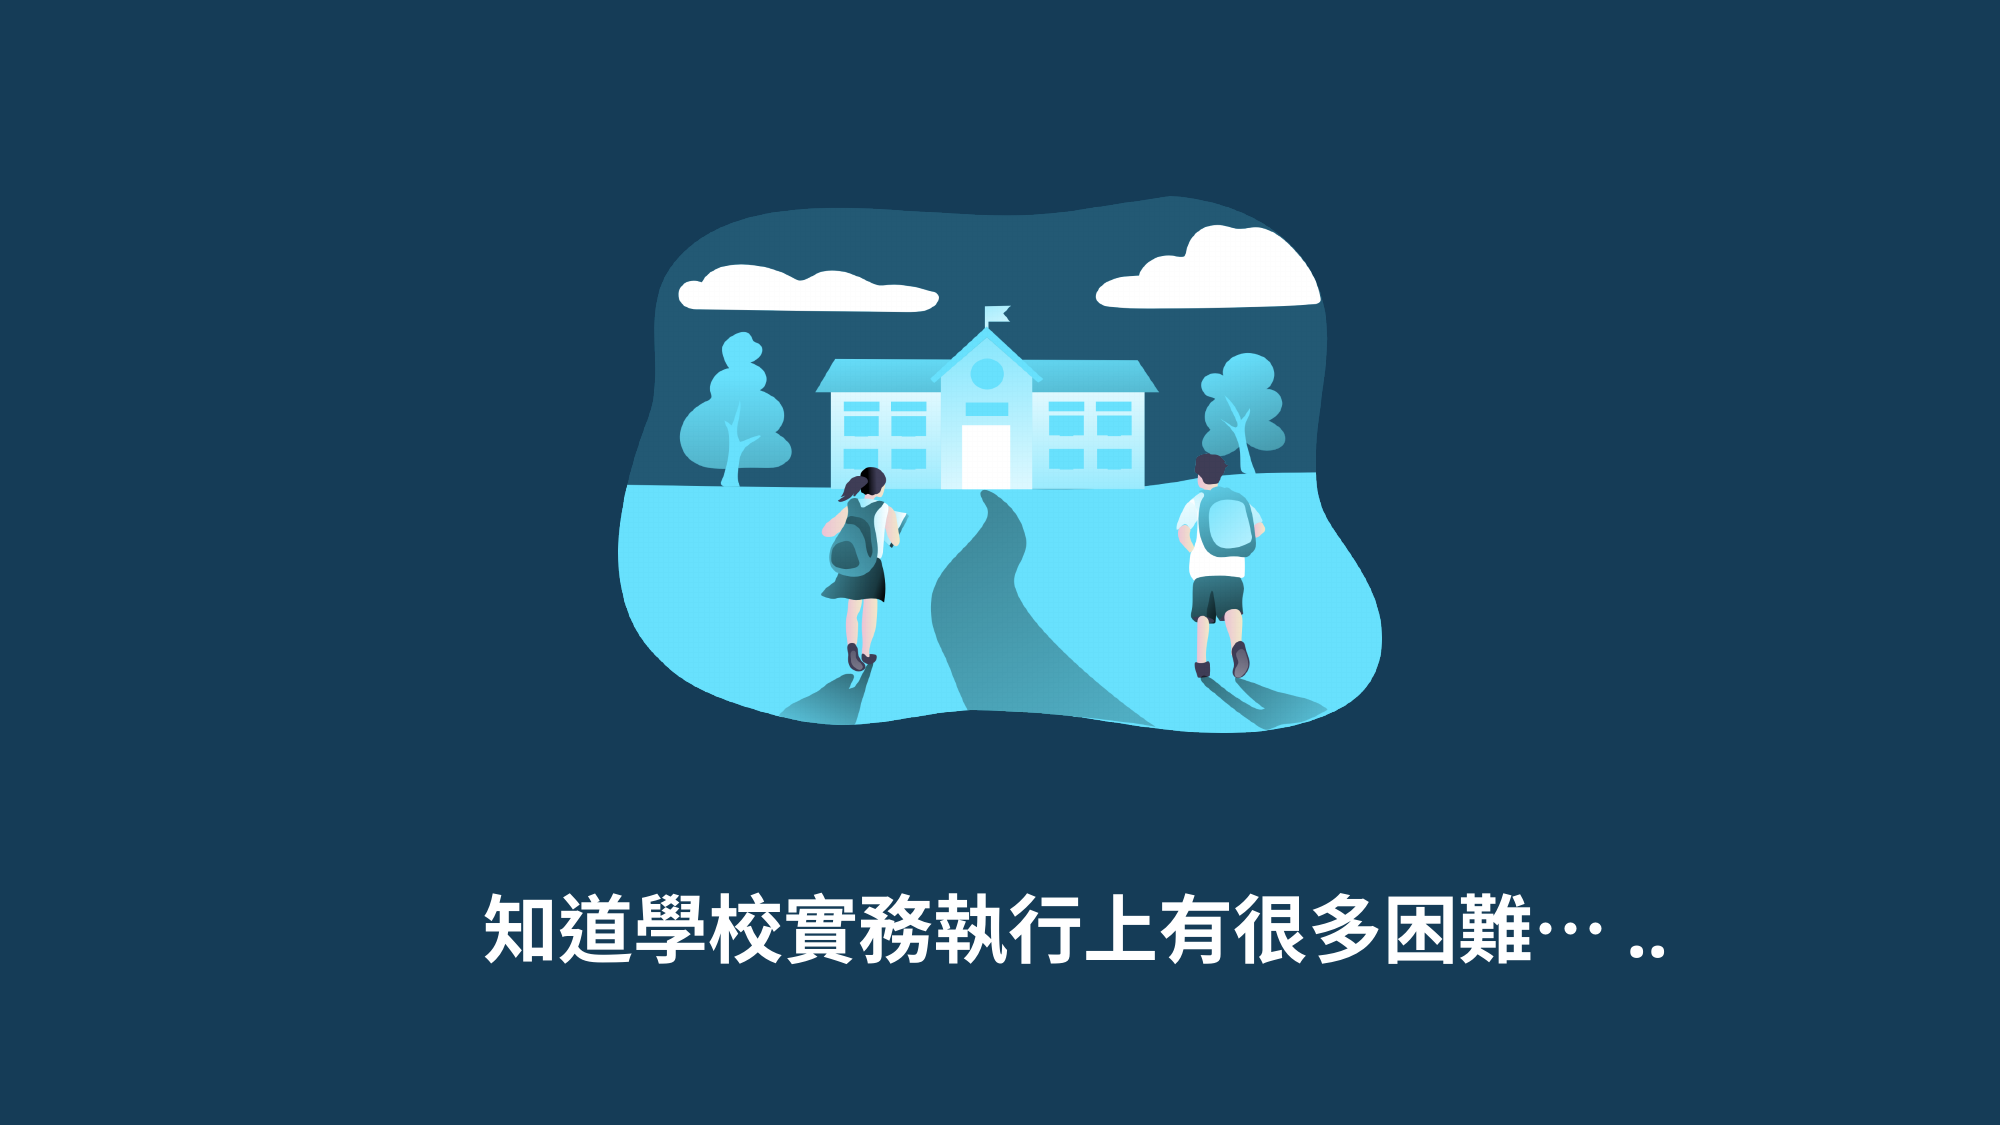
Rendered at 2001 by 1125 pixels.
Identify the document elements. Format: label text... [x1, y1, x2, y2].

text_box 知道學校實務執行上有很多困難….. [468, 875, 1721, 981]
picture [618, 196, 1382, 733]
